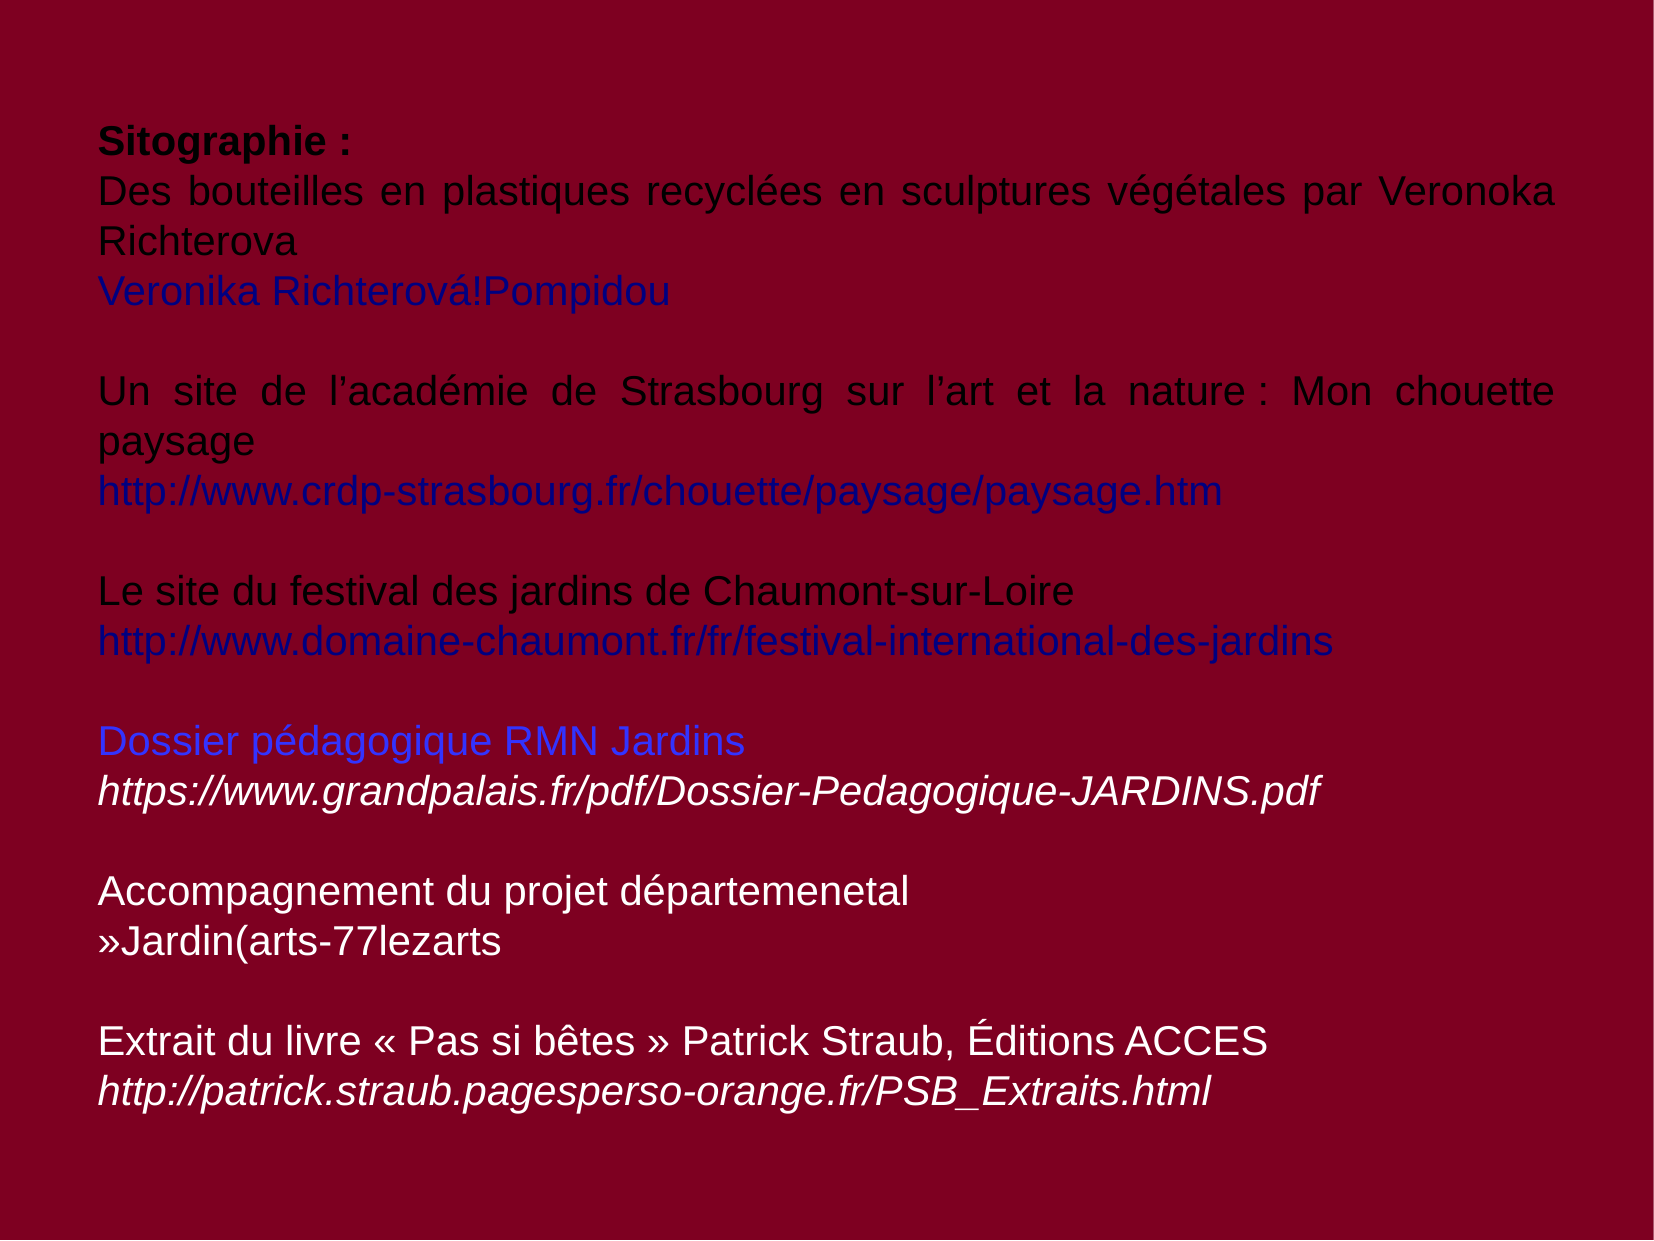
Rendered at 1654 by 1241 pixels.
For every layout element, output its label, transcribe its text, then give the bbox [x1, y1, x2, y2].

list Sitographie : Des bouteilles en plastiques recyclées en sculptures végétales par Veronoka Richterova Veronika Richterová!Pompidou Un site de l’académie de Strasbourg sur l’art et la nature : Mon chouette paysage http://www.crdp-strasbourg.fr/chouette/paysage/paysage.htm Le site du festival des jardins de Chaumont-sur-Loire http://www.domaine-chaumont.fr/fr/festival-international-des-jardins Dossier pédagogique RMN Jardins https://www.grandpalais.fr/pdf/Dossier-Pedagogique-JARDINS.pdf Accompagnement du projet départemenetal »Jardin(arts-77lezarts Extrait du livre « Pas si bêtes » Patrick Straub, Éditions ACCES http://patrick.straub.pagesperso-orange.fr/PSB_Extraits.html [82, 106, 1571, 1087]
